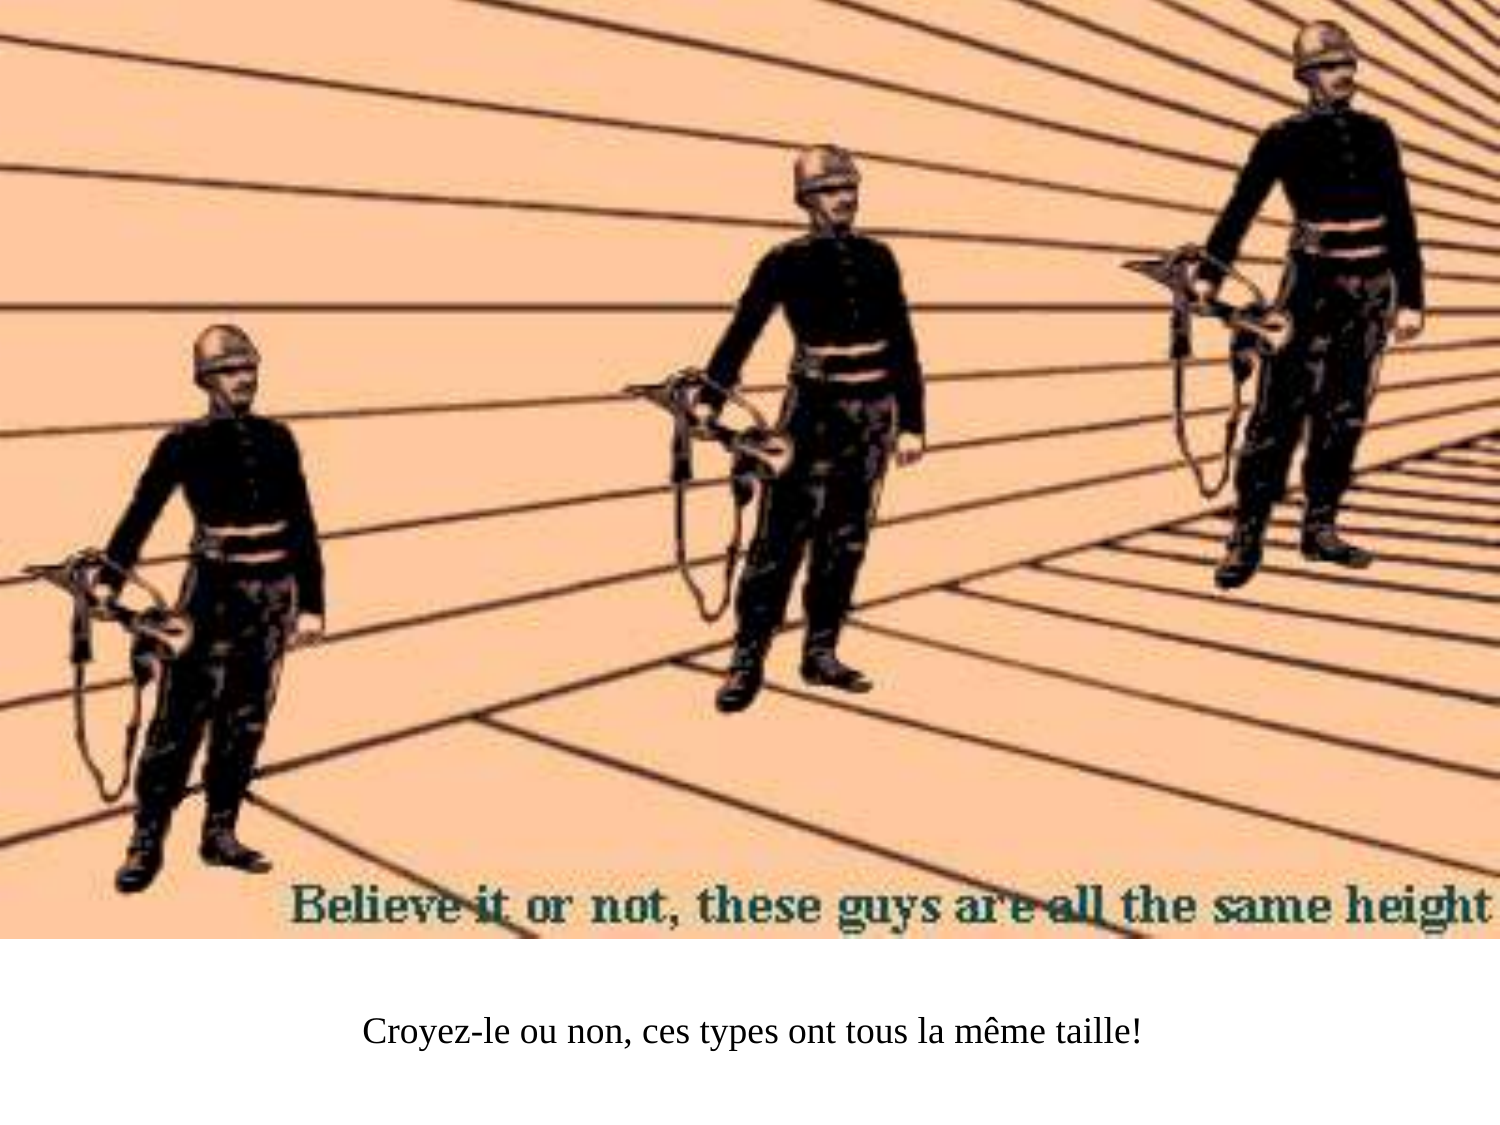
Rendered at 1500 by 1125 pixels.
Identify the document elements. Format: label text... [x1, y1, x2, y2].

text_box Who is the tallest? [289, 939, 1500, 945]
picture [0, 0, 1500, 939]
text_box Croyez-le ou non, ces types ont tous la même taille! [347, 998, 1160, 1059]
